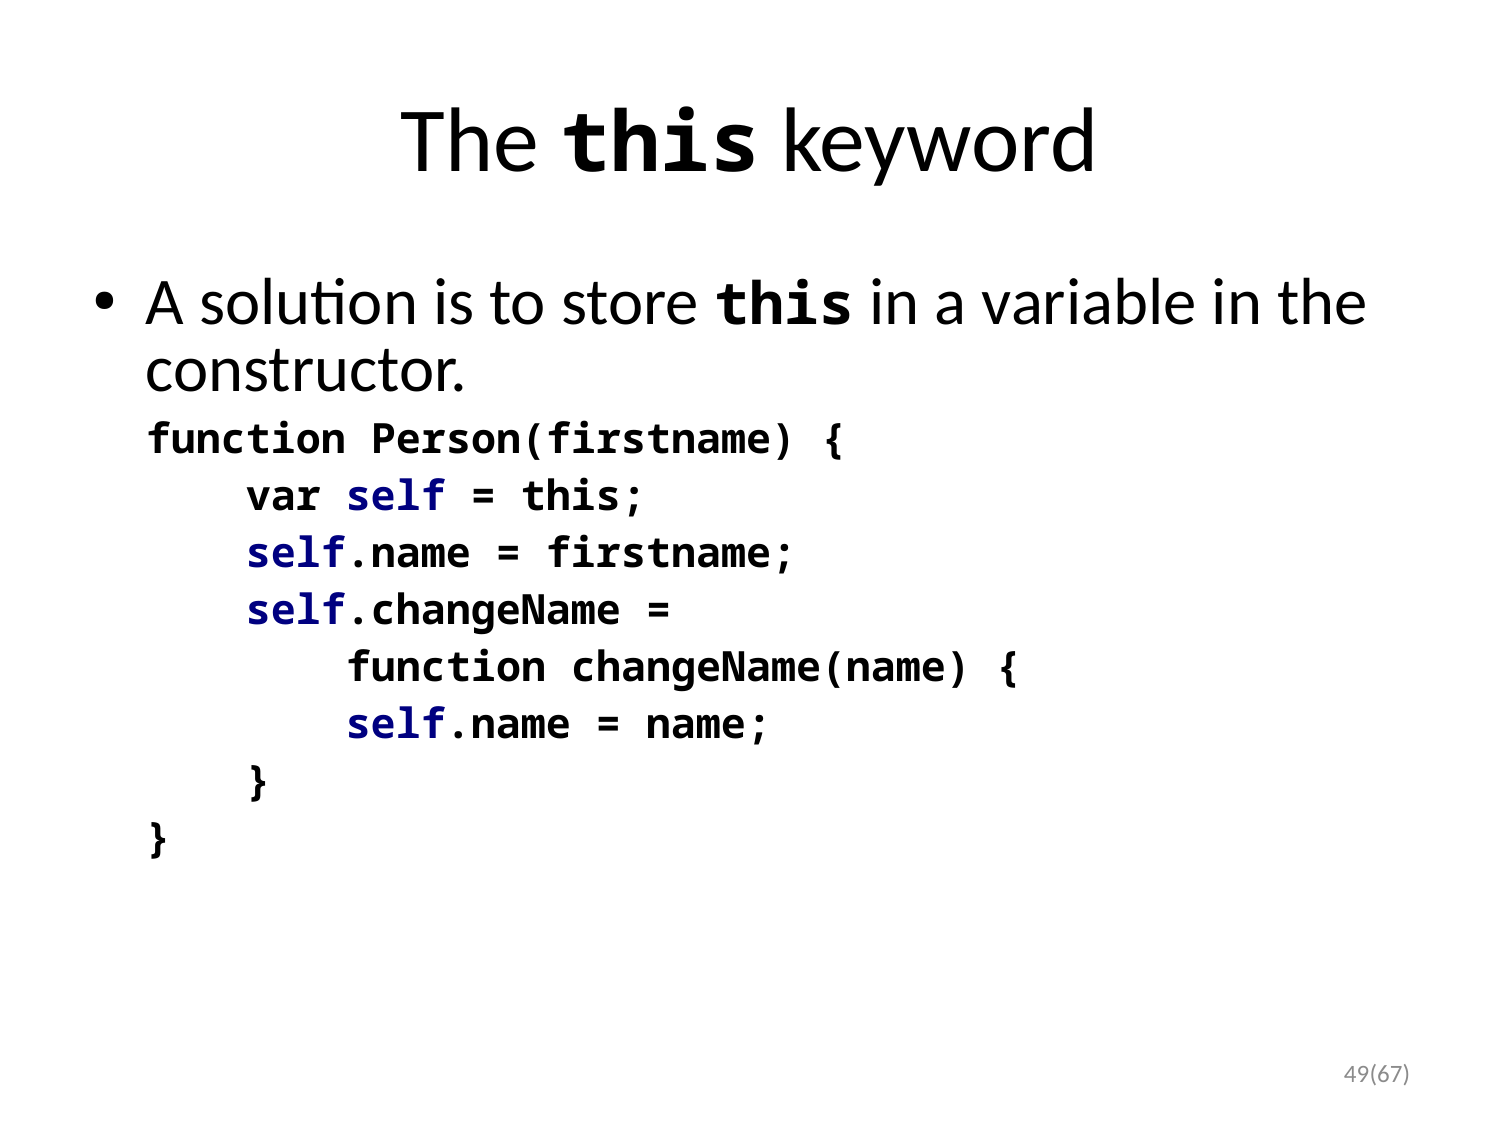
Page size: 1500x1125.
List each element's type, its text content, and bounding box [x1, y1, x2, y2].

title The this keyword [75, 45, 1425, 233]
list A solution is to store this in a variable in the constructor. function Person(firstname) { var self = this; self.name = firstname; self.changeName = function changeName(name) { self.name = name; } } [75, 262, 1425, 1005]
